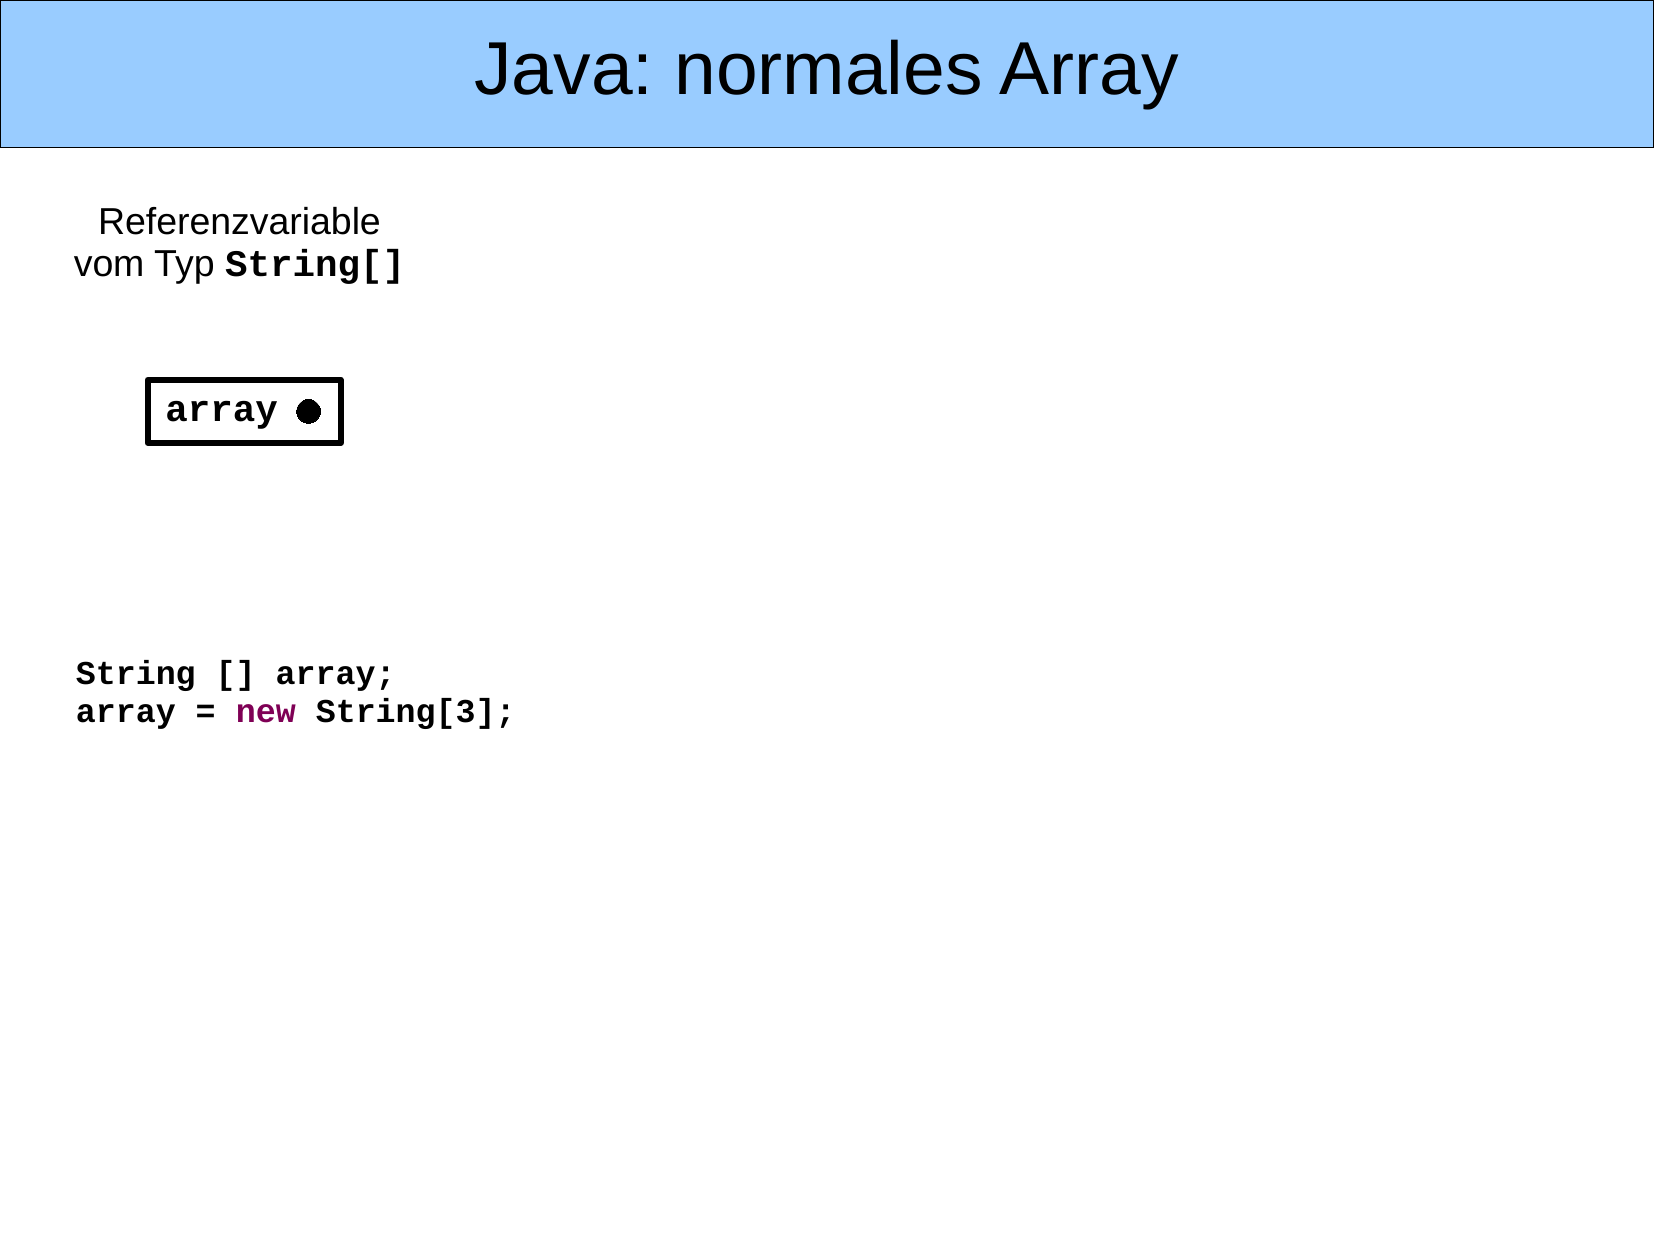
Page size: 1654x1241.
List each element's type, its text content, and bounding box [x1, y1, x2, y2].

text_box Java: normales Array [459, 19, 1194, 119]
text_box Referenzvariable vom Typ String[] [59, 193, 420, 296]
text_box [0, 0, 1654, 148]
text_box String [] array; array = new String[3]; [61, 649, 531, 815]
text_box [296, 399, 321, 424]
text_box array [147, 379, 341, 443]
